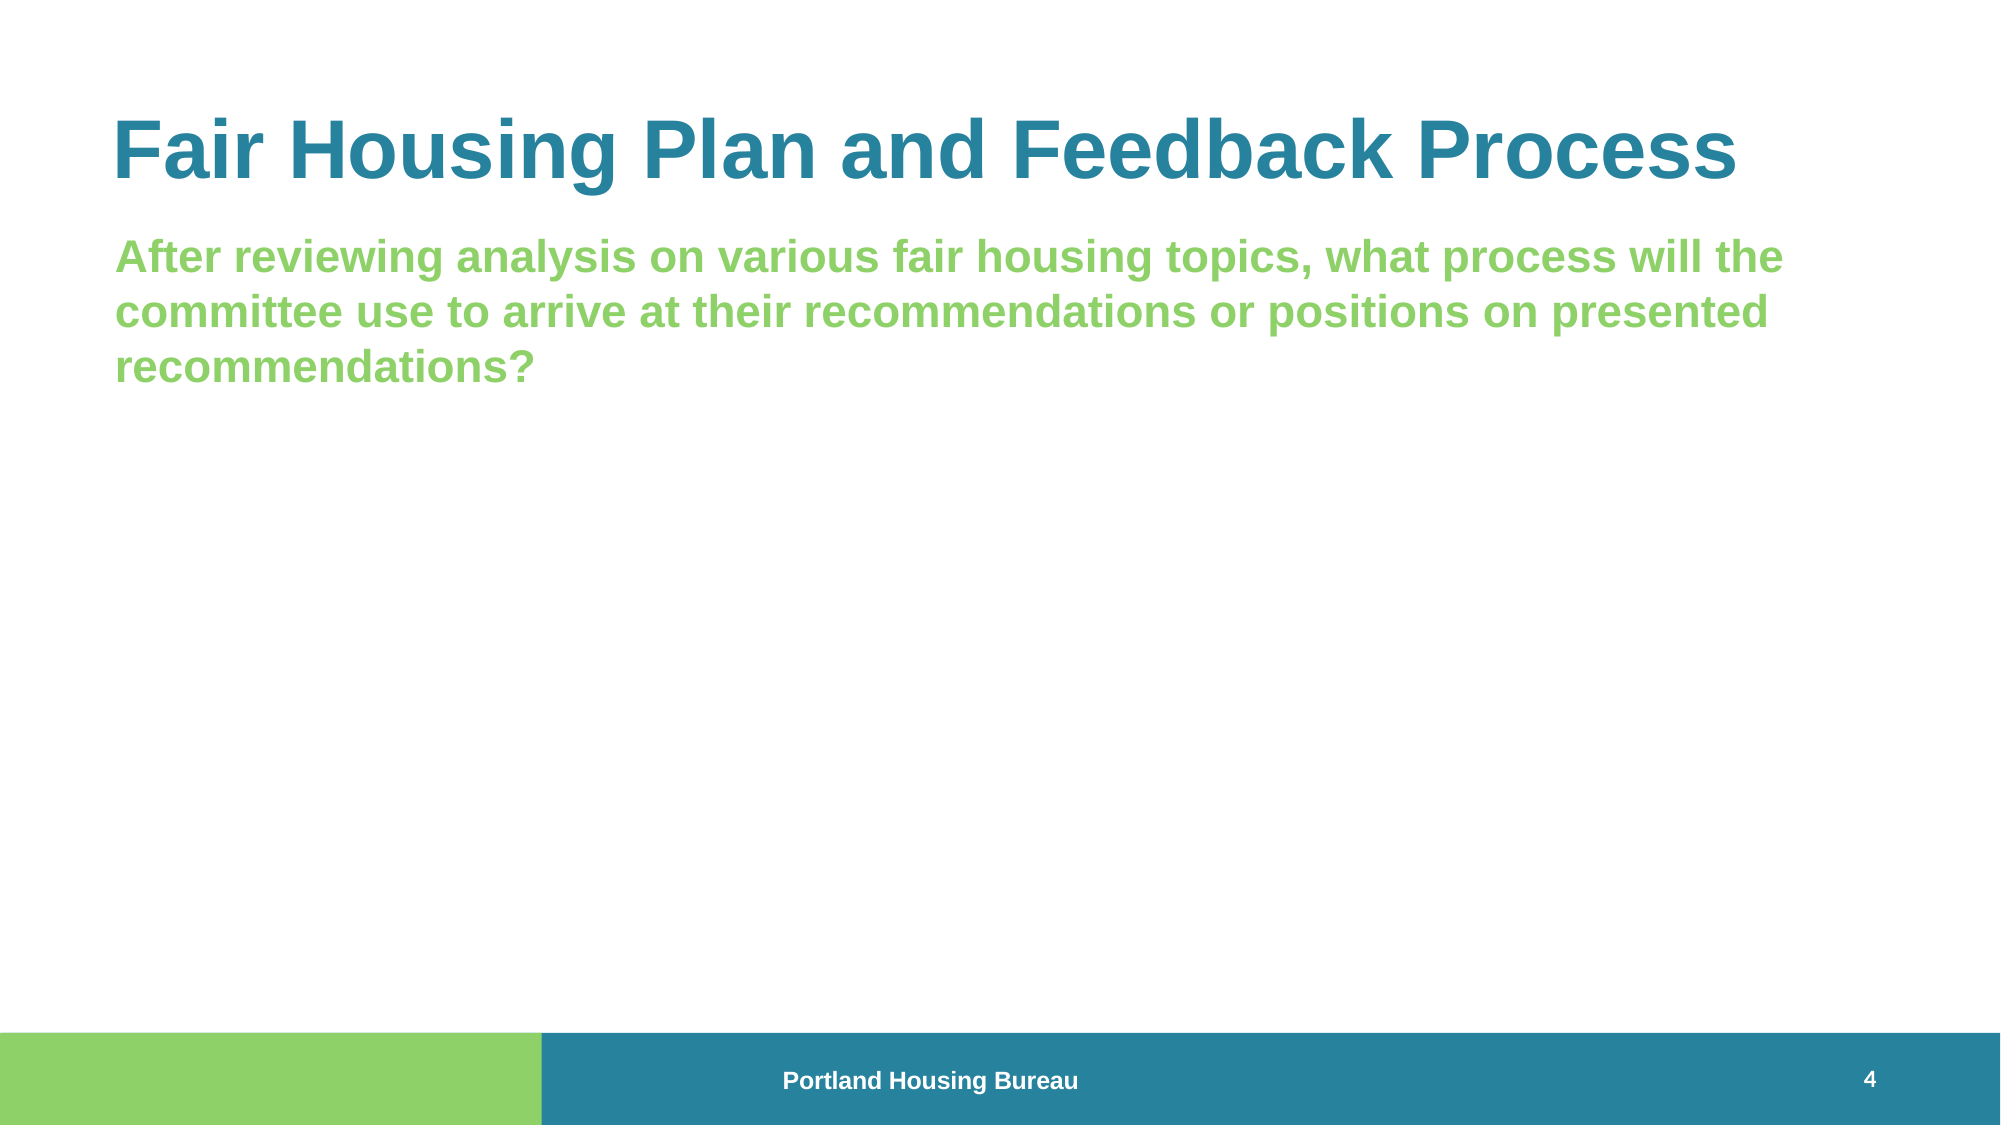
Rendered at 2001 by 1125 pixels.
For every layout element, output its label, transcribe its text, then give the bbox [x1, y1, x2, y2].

text_box [1859, 1062, 1913, 1094]
title Fair Housing Plan and Feedback Process [112, 95, 1888, 200]
text_box After reviewing analysis on various fair housing topics, what process will the committee use to arrive at their recommendations or positions on presented recommendations? [112, 224, 1843, 460]
text_box Portland Housing Bureau [780, 1064, 1782, 1095]
